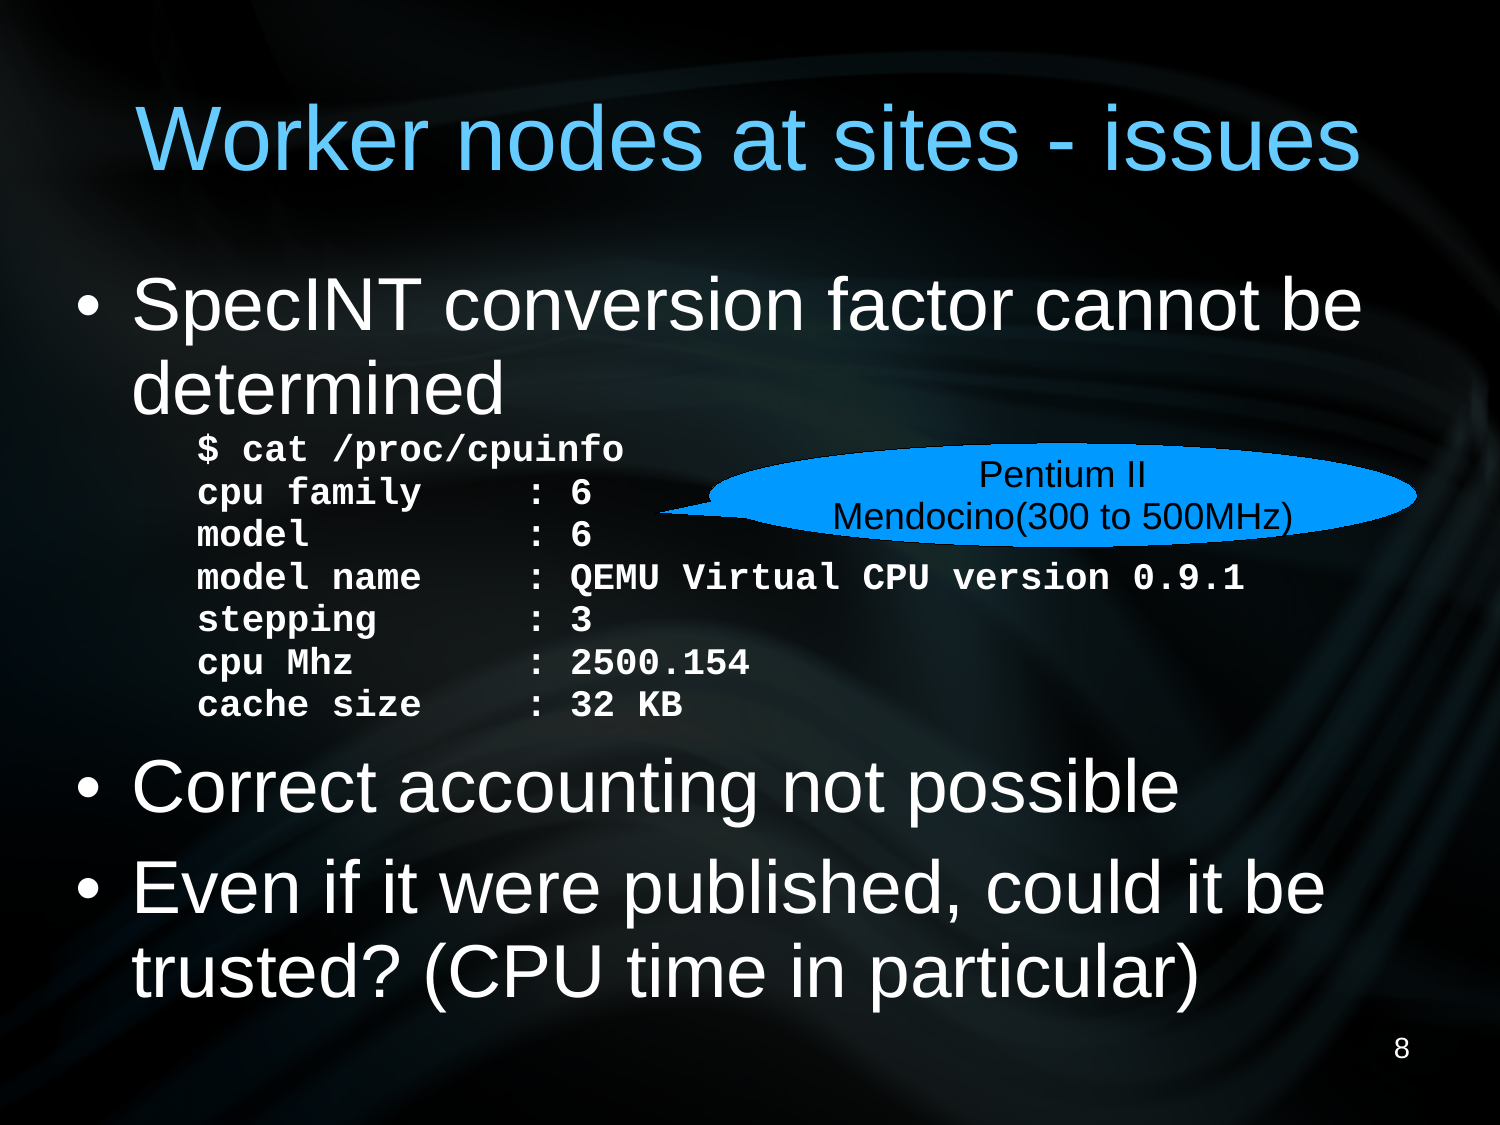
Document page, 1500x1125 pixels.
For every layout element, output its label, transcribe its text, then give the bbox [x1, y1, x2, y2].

text_box Pentium II Mendocino(300 to 500MHz) [655, 442, 1418, 548]
list SpecINT conversion factor cannot be determined $ cat /proc/cpuinfo cpu family : 6 model : 6 model name : QEMU Virtual CPU version 0.9.1 stepping : 3 cpu Mhz : 2500.154 cache size : 32 KB Correct accounting not possible Even if it were published, could it be trusted? (CPU time in particular) [75, 262, 1426, 1014]
title Worker nodes at sites - issues [75, 52, 1426, 226]
